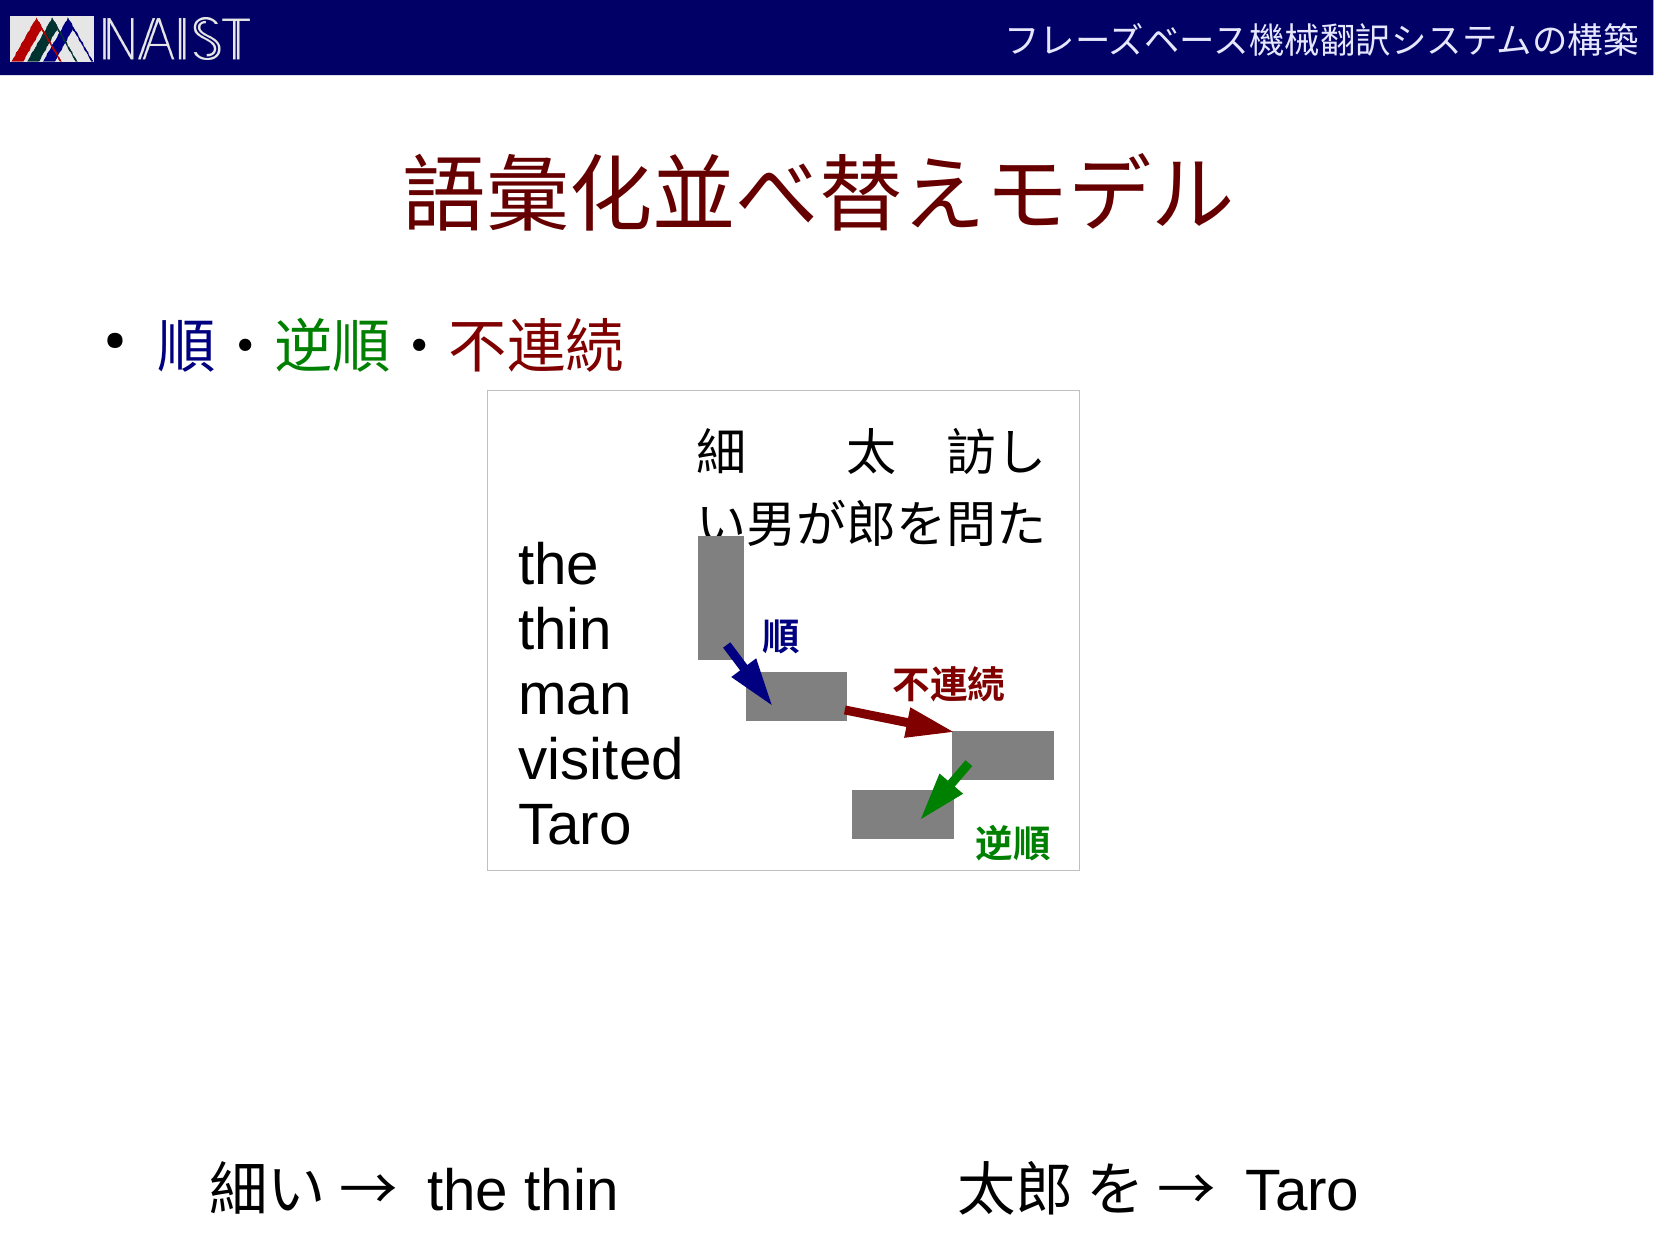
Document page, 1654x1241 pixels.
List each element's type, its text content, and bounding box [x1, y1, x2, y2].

text_box 細 太 訪し い男が郎を問た [681, 405, 1062, 537]
text_box 順 [748, 600, 819, 659]
text_box the thin man visited Taro [503, 524, 699, 865]
picture [102, 17, 251, 60]
picture [10, 16, 94, 62]
text_box 逆順 [960, 806, 1072, 866]
text_box [698, 536, 744, 660]
text_box [952, 731, 1054, 780]
text_box [852, 790, 954, 839]
title 語彙化並べ替えモデル [75, 92, 1564, 285]
text_box 不連続 [878, 647, 1030, 706]
text_box [746, 672, 847, 721]
list 順・逆順・不連続 細い → the thin 太郎 を → Taro 順の確率が高い 逆順の確率が高い 入力・出力、右・左などで条件付けた確率 [86, 300, 1576, 1148]
